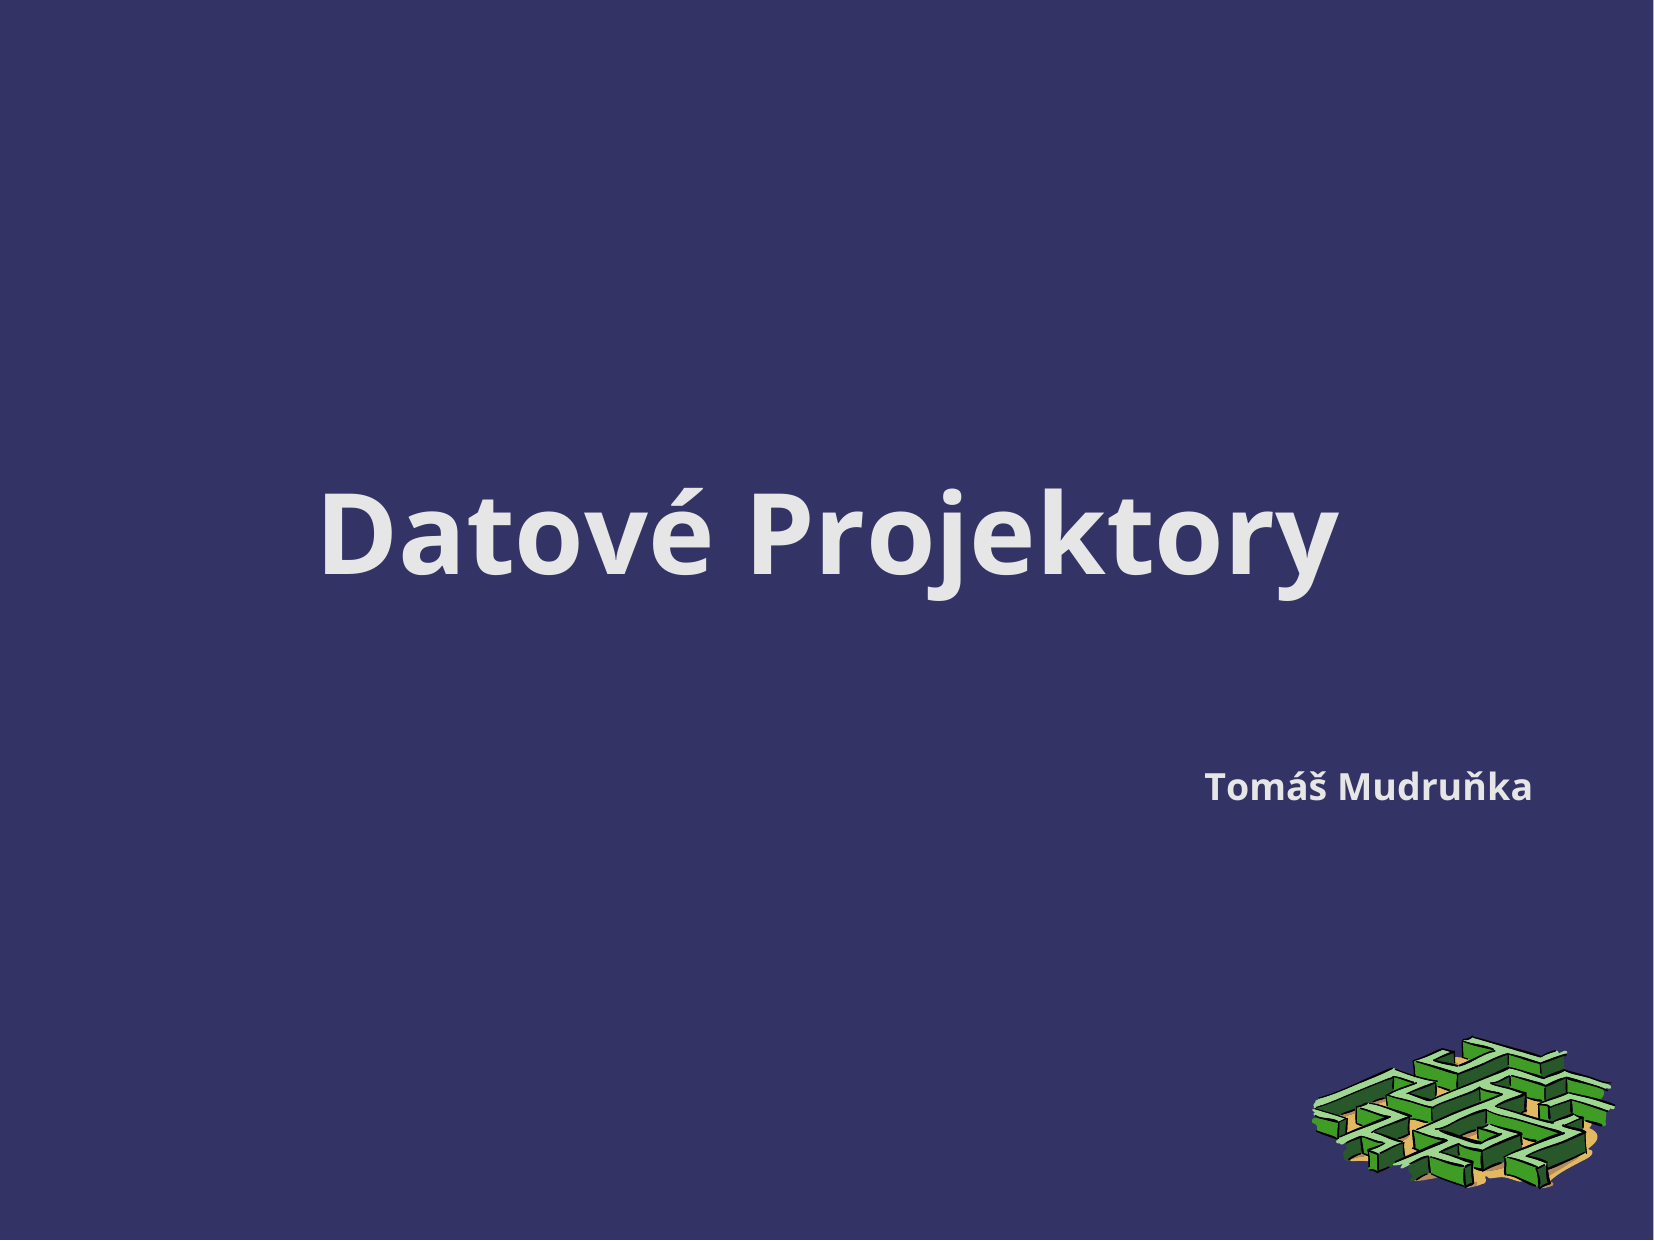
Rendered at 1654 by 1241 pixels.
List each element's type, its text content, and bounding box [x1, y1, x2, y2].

subtitle Datové Projektory Tomáš Mudruňka [121, 177, 1534, 1147]
